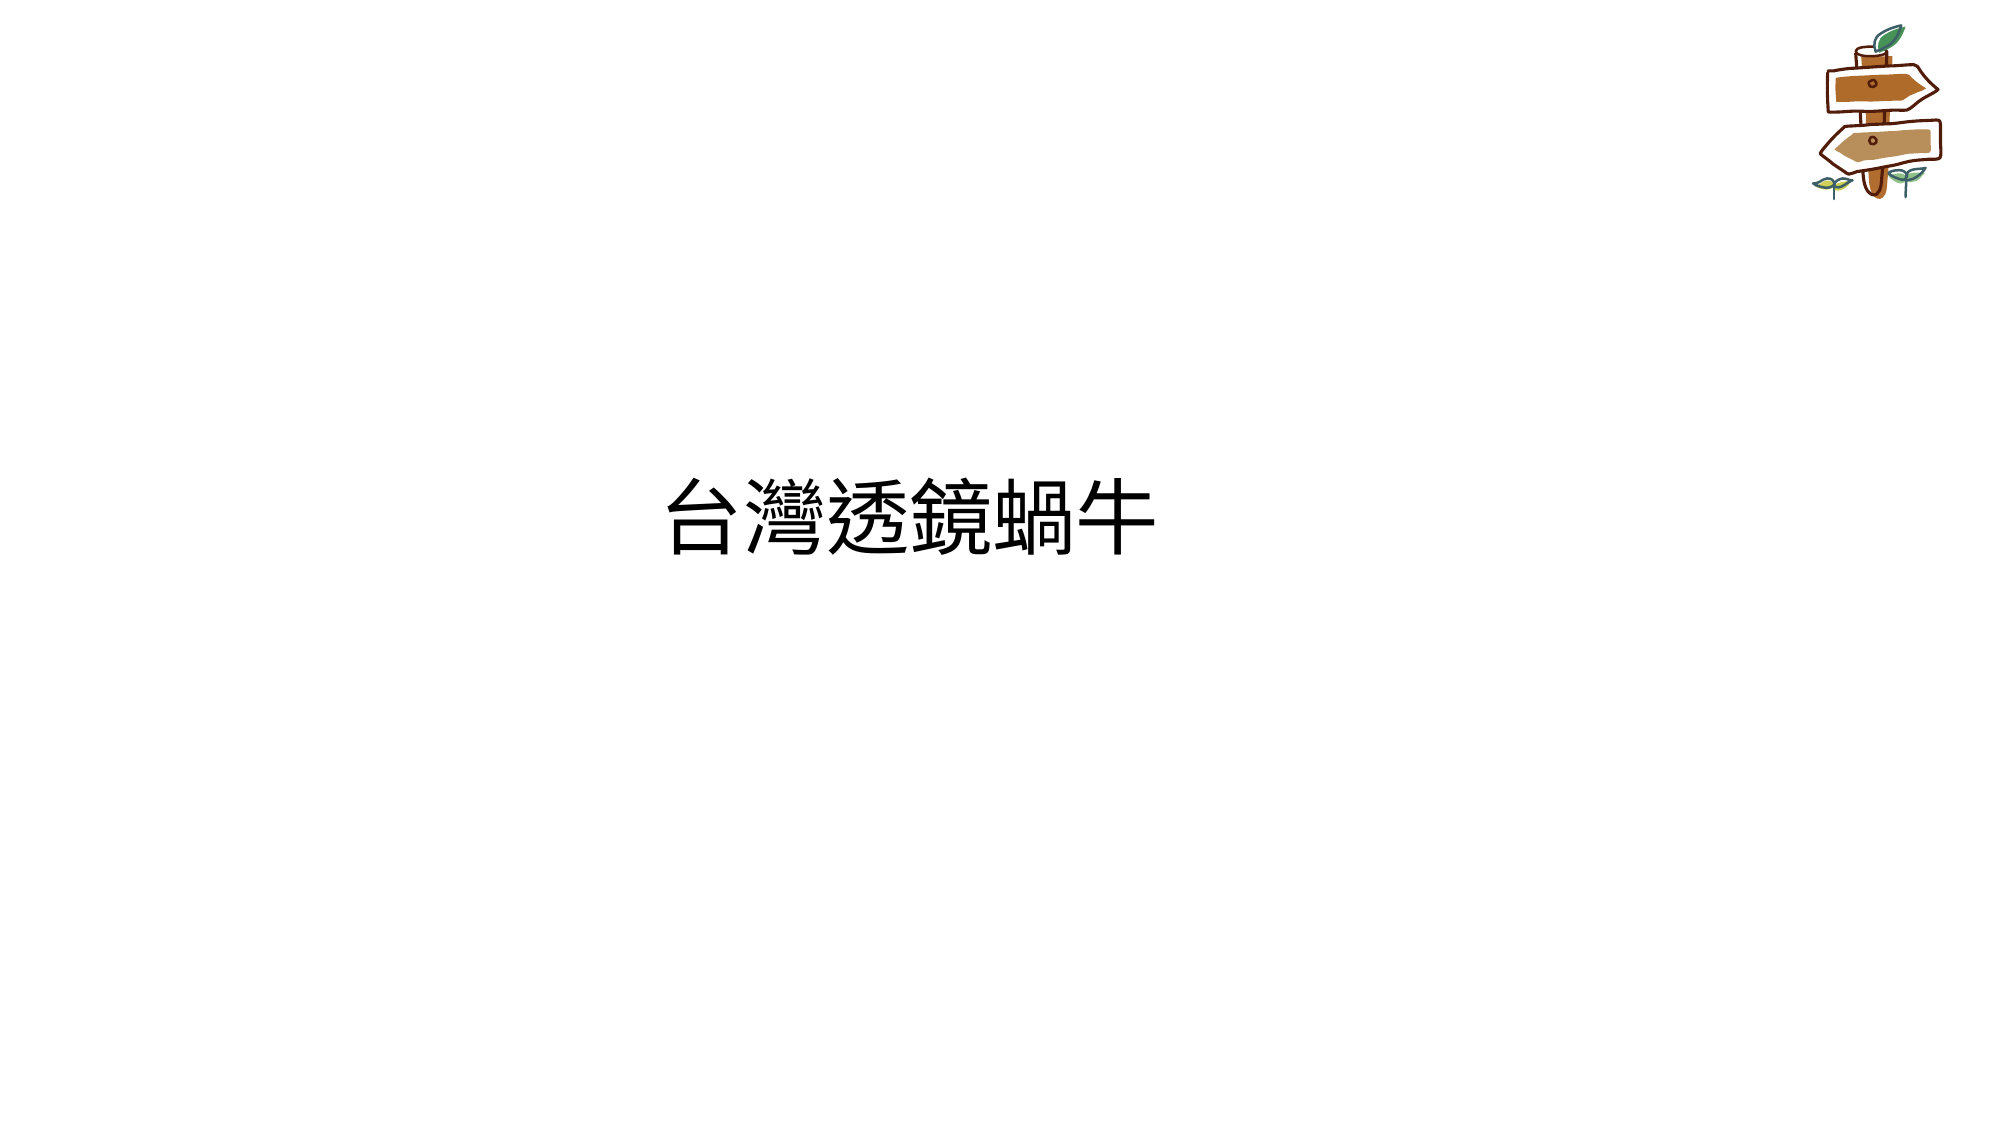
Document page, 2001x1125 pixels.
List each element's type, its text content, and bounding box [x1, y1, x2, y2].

text_box 台灣透鏡蝸牛 [644, 457, 1434, 675]
picture [1811, 24, 1944, 201]
